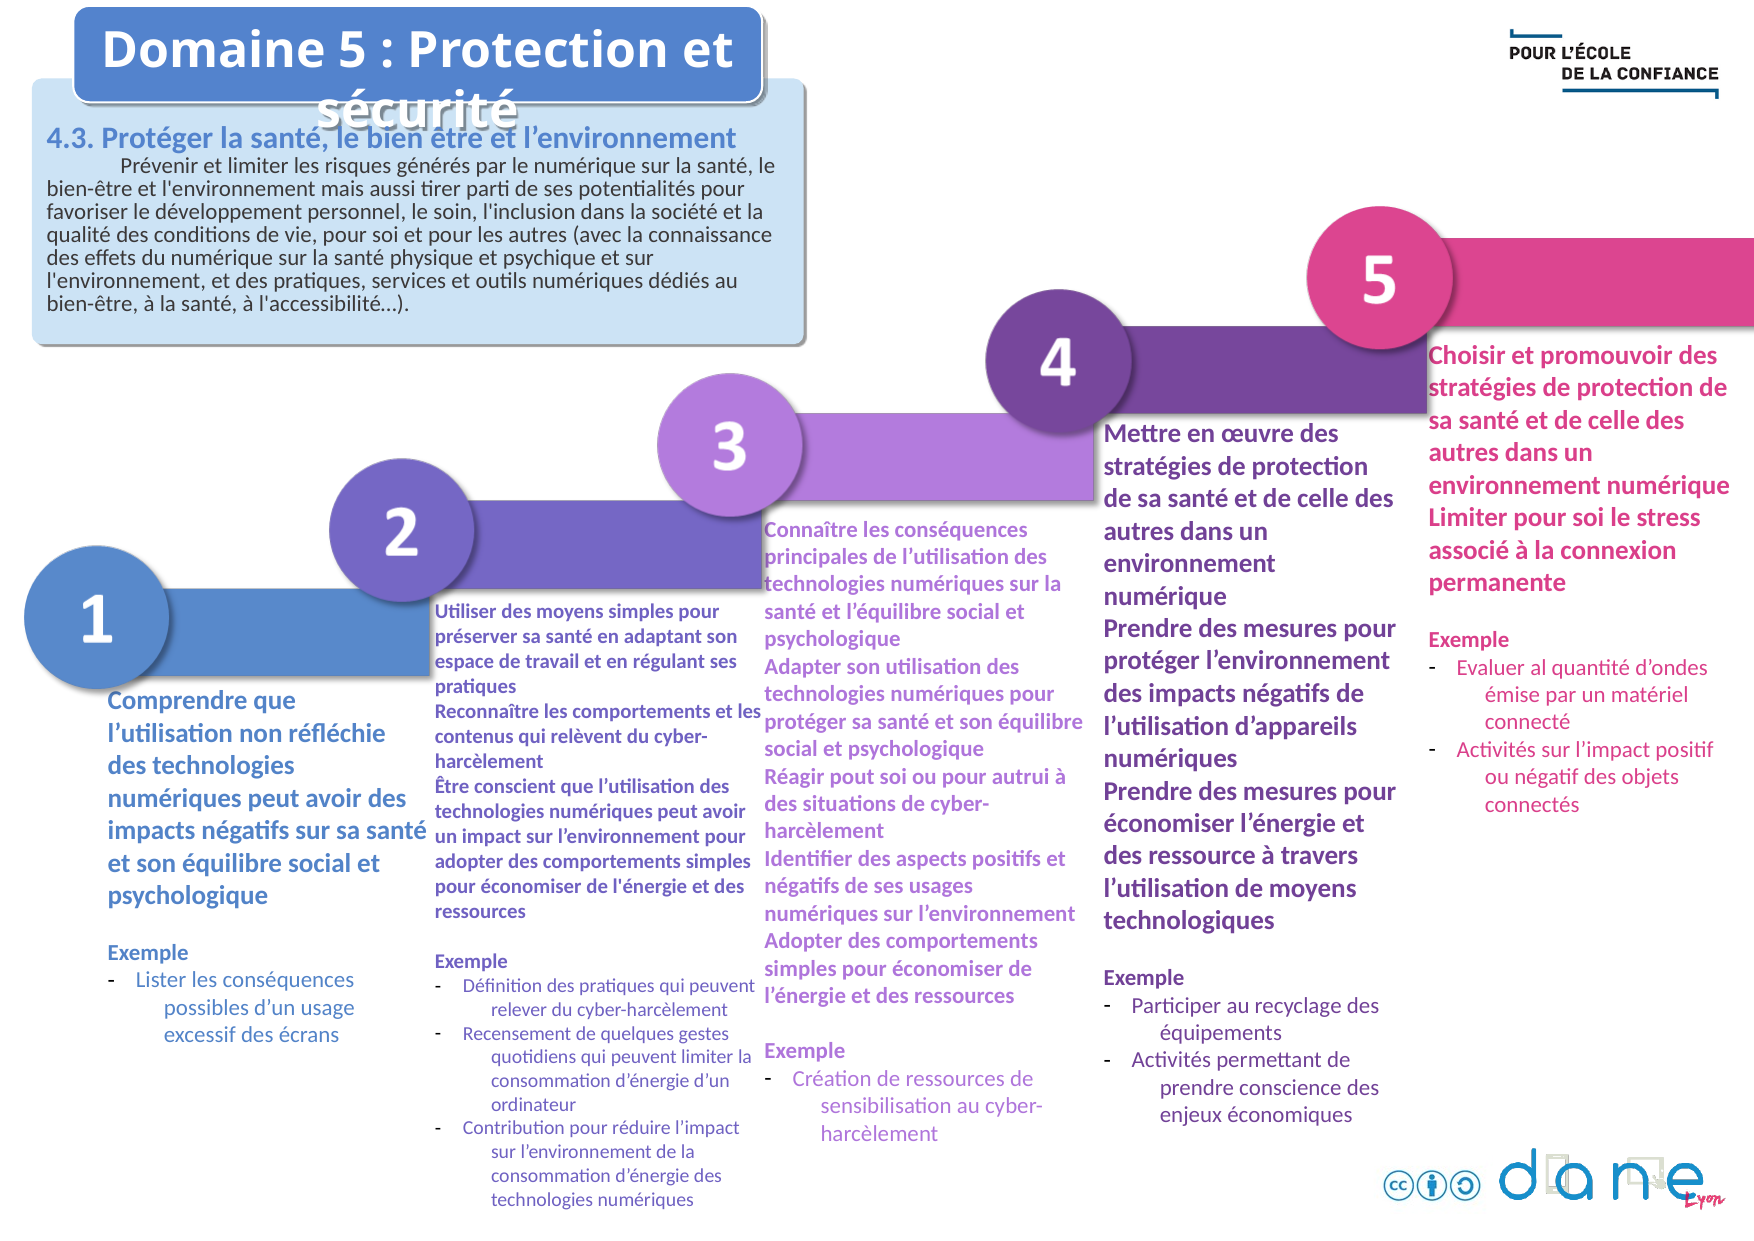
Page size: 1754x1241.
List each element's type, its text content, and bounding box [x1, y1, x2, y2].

picture [20, 202, 1754, 721]
text_box [499, 78, 804, 118]
text_box [463, 103, 472, 118]
text_box [380, 103, 400, 118]
picture [1364, 1139, 1729, 1214]
text_box [326, 103, 346, 118]
text_box Mettre en œuvre des stratégies de protection de sa santé et de celle des autres dans un environnement numérique Prendre des mesures pour protéger l’environnement des impacts négatifs de l’utilisation d’appareils numériques Prendre des mesures pour économiser l’énergie et des ressource à travers l’utilisation de moyens technologiques Exemple Participer au recyclage des équipements Activités permettant de prendre conscience des enjeux économiques [1089, 721, 1414, 1135]
text_box [351, 103, 375, 118]
text_box 4.3. Protéger la santé, le bien être et l’environnement Prévenir et limiter les risques générés par le numérique sur la santé, le bien-être et l'environnement mais aussi tirer parti de ses potentialités pour favoriser le développement personnel, le soin, l'inclusion dans la société et la qualité des conditions de vie, pour soi et pour les autres (avec la connaissance des effets du numérique sur la santé physique et psychique et sur l'environnement, et des pratiques, services et outils numériques dédiés au bien-être, à la santé, à l'accessibilité…). [31, 118, 804, 363]
text_box [499, 105, 509, 110]
text_box [31, 78, 330, 118]
text_box [440, 103, 456, 118]
text_box Choisir et promouvoir des stratégies de protection de sa santé et de celle des autres dans un environnement numérique Limiter pour soi le stress associé à la connexion permanente Exemple Evaluer al quantité d’ondes émise par un matériel connecté Activités sur l’impact positif ou négatif des objets connectés [1414, 721, 1754, 824]
text_box [479, 103, 494, 118]
text_box Connaître les conséquences principales de l’utilisation des technologies numériques sur la santé et l’équilibre social et psychologique Adapter son utilisation des technologies numériques pour protéger sa santé et son équilibre social et psychologique Réagir pout soi ou pour autrui à des situations de cyber-harcèlement Identifier des aspects positifs et négatifs de ses usages numériques sur l’environnement Adopter des comportements simples pour économiser de l’énergie et des ressources Exemple Création de ressources de sensibilisation au cyber-harcèlement [749, 721, 1100, 1153]
text_box [425, 103, 433, 118]
text_box Comprendre que l’utilisation non réfléchie des technologies numériques peut avoir des impacts négatifs sur sa santé et son équilibre social et psychologique Exemple Lister les conséquences possibles d’un usage excessif des écrans [93, 721, 420, 1090]
text_box Utiliser des moyens simples pour préserver sa santé en adaptant son espace de travail et en régulant ses pratiques Reconnaître les comportements et les contenus qui relèvent du cyber-harcèlement Être conscient que l’utilisation des technologies numériques peut avoir un impact sur l’environnement pour adopter des comportements simples pour économiser de l'énergie et des ressources Exemple Définition des pratiques qui peuvent relever du cyber-harcèlement Recensement de quelques gestes quotidiens qui peuvent limiter la consommation d’énergie d’un ordinateur Contribution pour réduire l’impact sur l’environnement de la consommation d’énergie des technologies numériques [420, 721, 780, 1218]
text_box [351, 105, 361, 110]
text_box [407, 103, 418, 118]
picture [1493, 12, 1734, 113]
text_box Domaine 5 : Protection et sécurité [73, 5, 763, 103]
